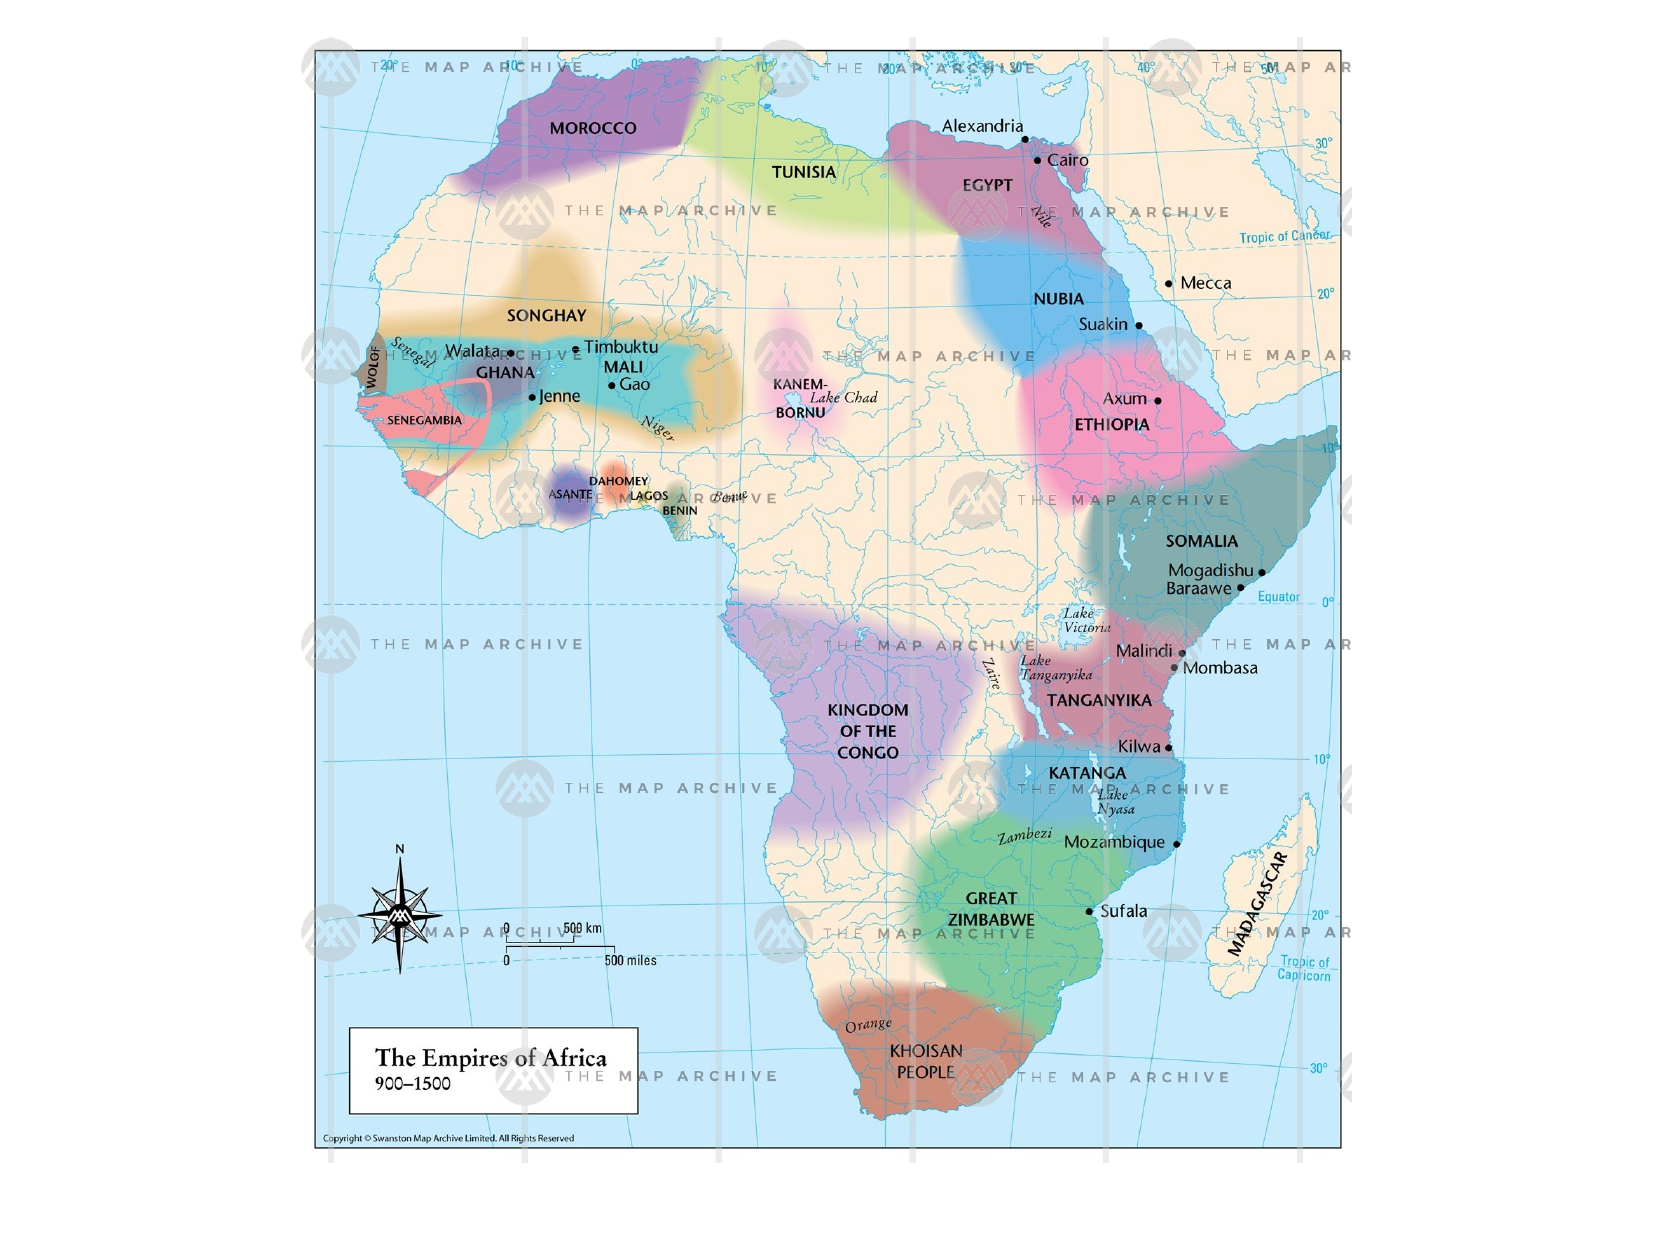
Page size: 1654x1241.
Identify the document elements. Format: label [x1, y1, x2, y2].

picture [301, 37, 1352, 1163]
